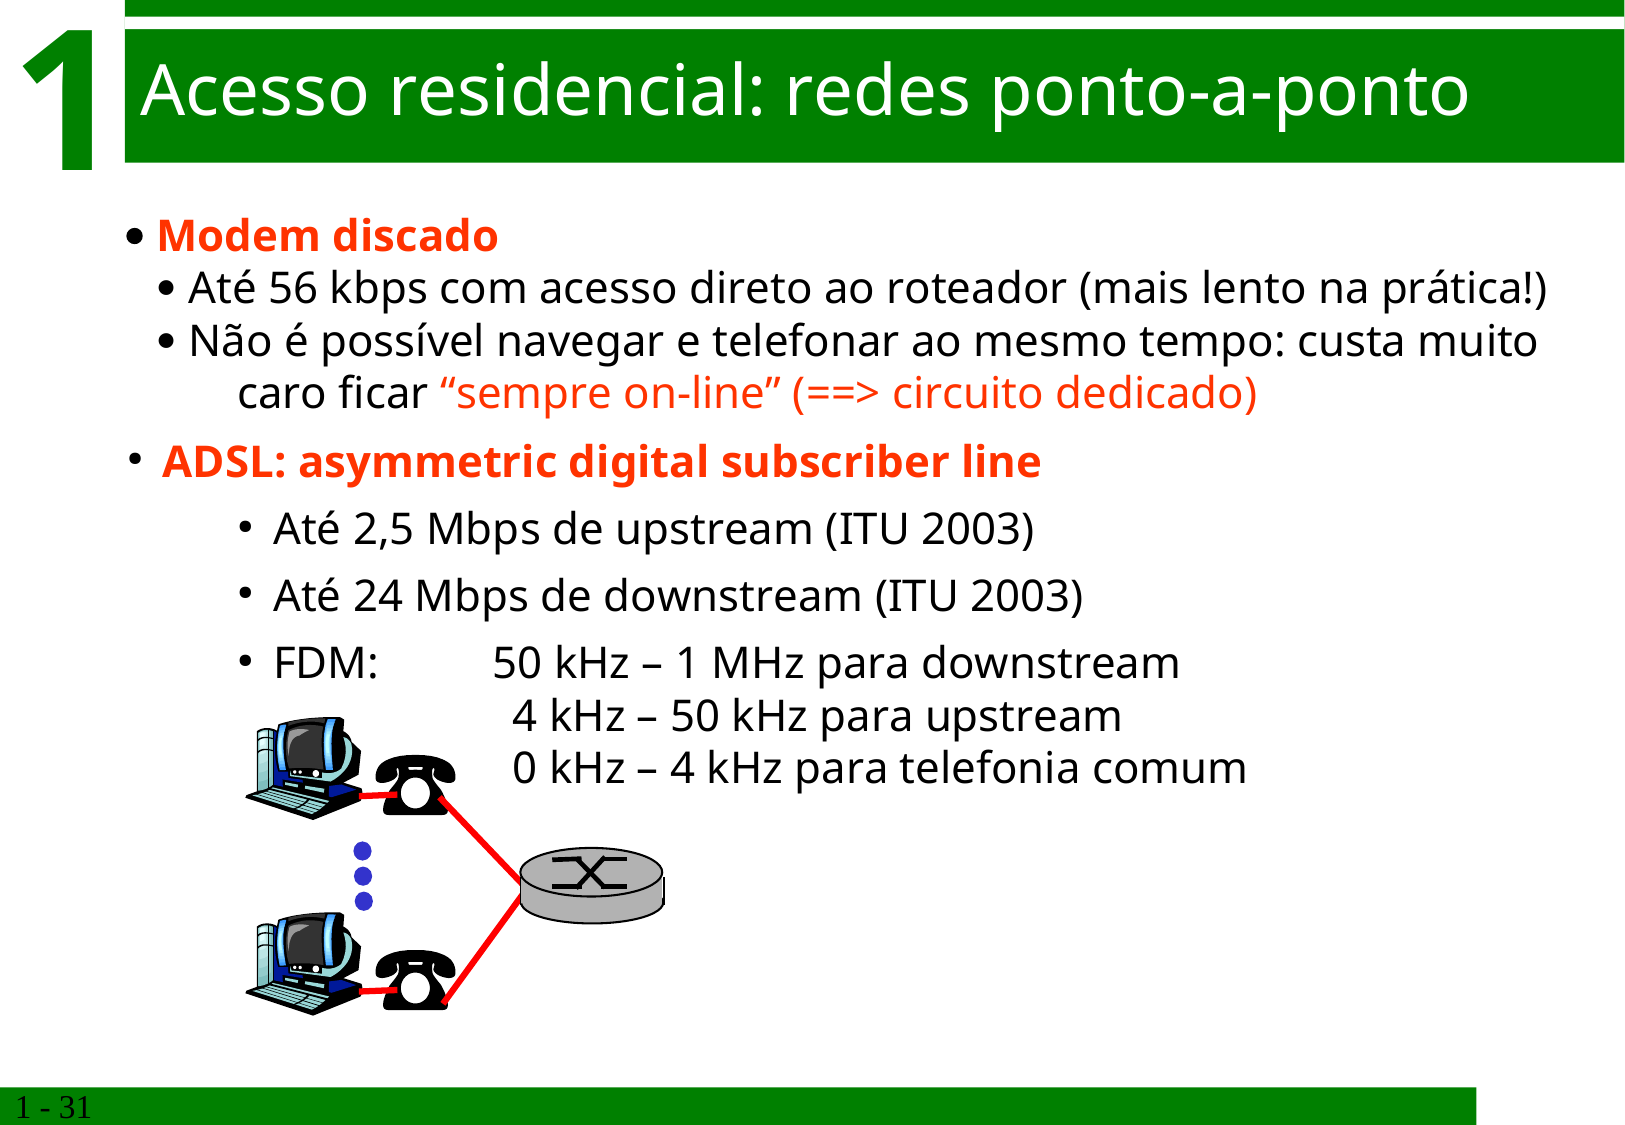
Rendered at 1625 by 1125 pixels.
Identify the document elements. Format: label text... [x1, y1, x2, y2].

text_box [353, 841, 372, 861]
picture [375, 950, 456, 1011]
picture [245, 716, 365, 821]
text_box [353, 866, 373, 886]
text_box Acesso residencial: redes ponto-a-ponto [125, 37, 1625, 138]
list  Modem discado  Até 56 kbps com acesso direto ao roteador (mais lento na prática!)  Não é possível navegar e telefonar ao mesmo tempo: custa muito caro ficar “sempre on-line” (==> circuito dedicado) ADSL: asymmetric digital subscriber line Até 2,5 Mbps de upstream (ITU 2003) Até 24 Mbps de downstream (ITU 2003) FDM: 50 kHz – 1 MHz para downstream 4 kHz – 50 kHz para upstream 0 kHz – 4 kHz para telefonia comum [112, 200, 1570, 928]
text_box [520, 847, 663, 924]
picture [375, 754, 456, 816]
picture [245, 911, 365, 1016]
text_box [354, 891, 373, 911]
